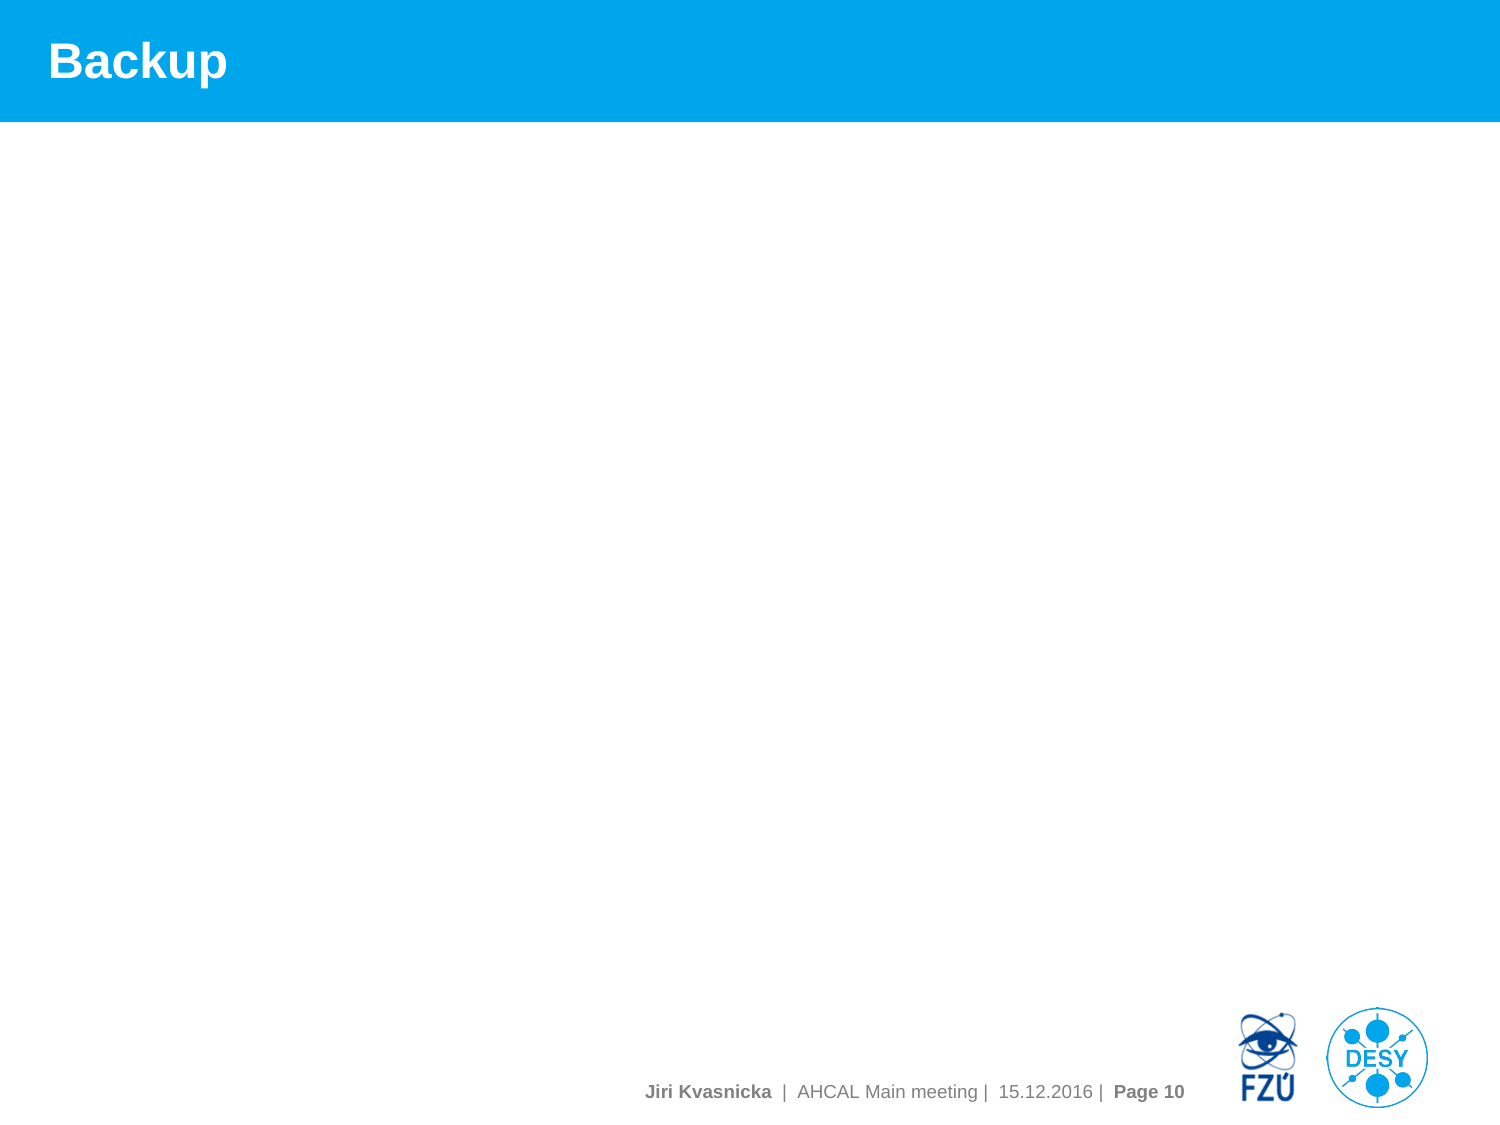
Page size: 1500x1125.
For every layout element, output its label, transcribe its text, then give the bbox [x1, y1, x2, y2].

title Backup [47, 16, 1446, 107]
picture [1326, 1007, 1428, 1108]
picture [1215, 1004, 1321, 1110]
